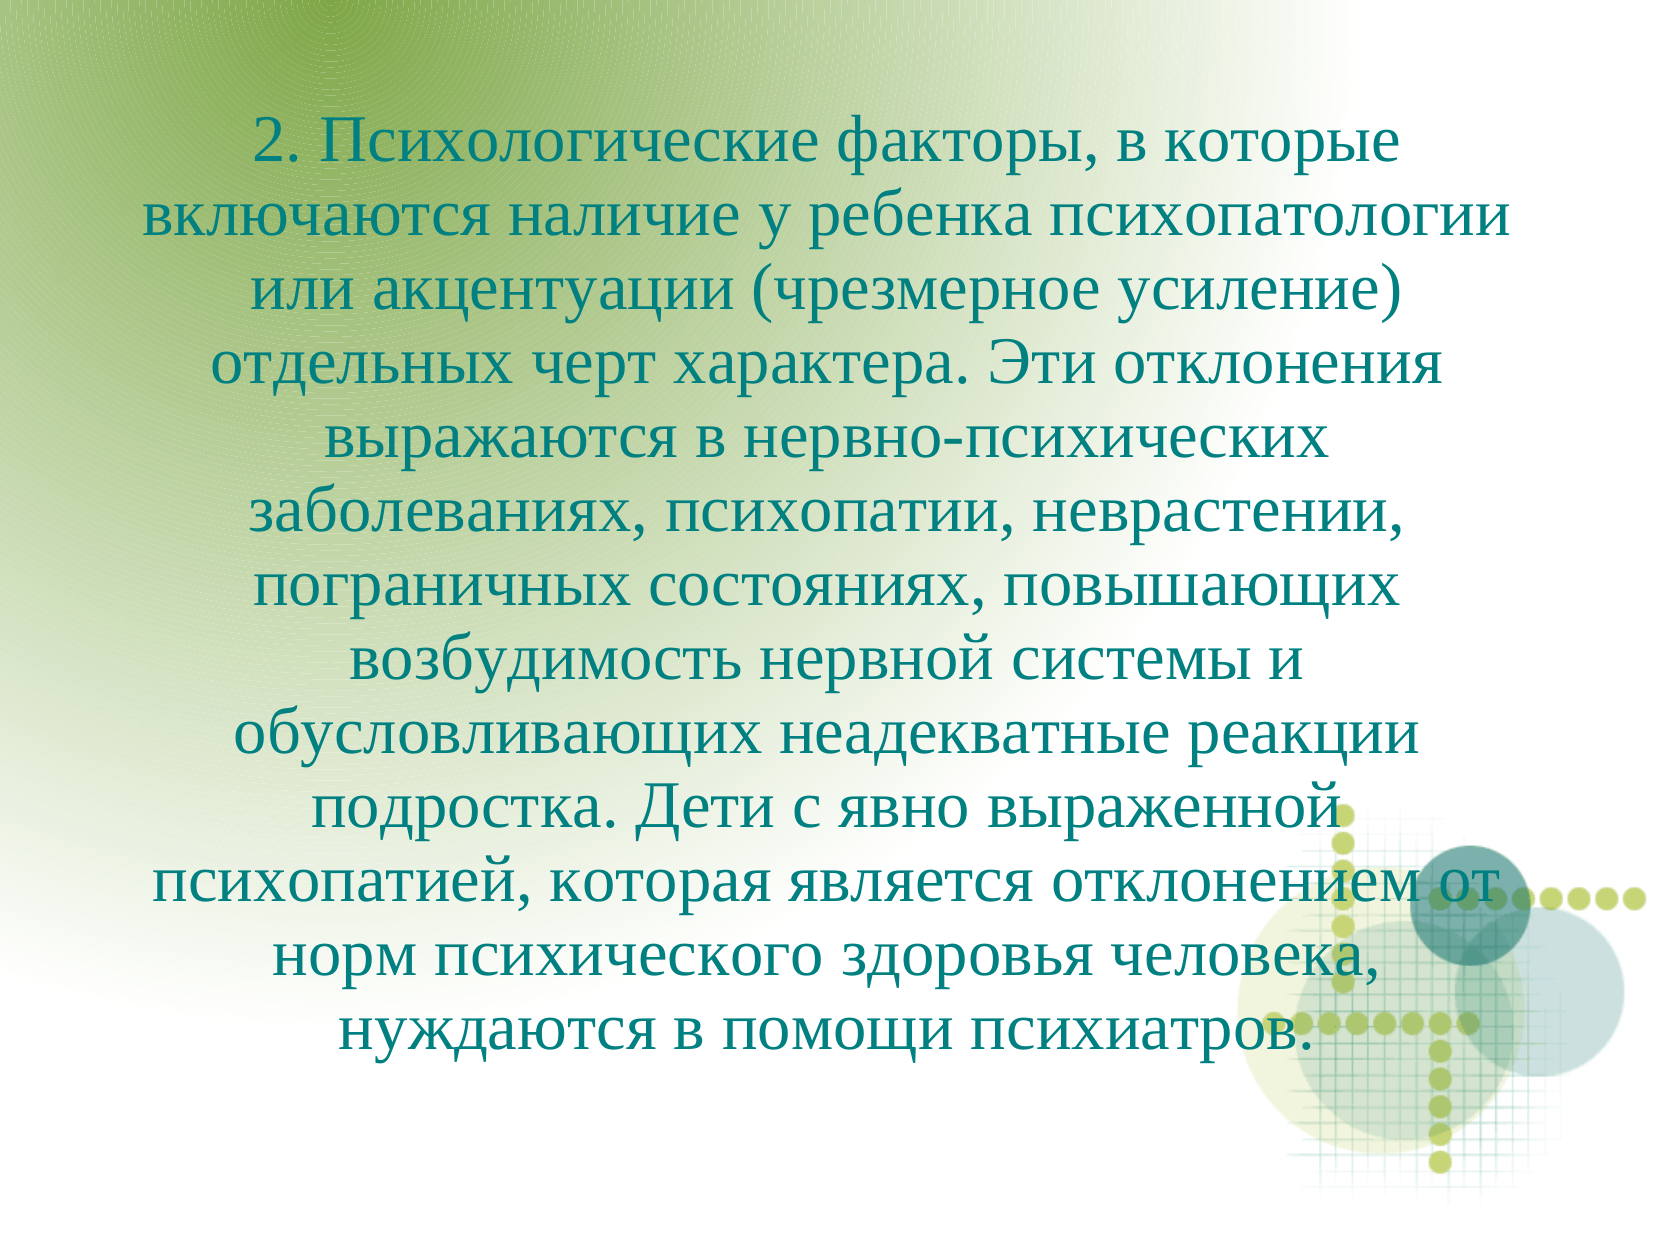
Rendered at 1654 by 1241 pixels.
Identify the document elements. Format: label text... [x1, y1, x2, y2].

picture [1224, 792, 1654, 1211]
subtitle 2. Психологические факторы, в которые включаются наличие у ребенка психопатологии или акцентуации (чрезмерное усиление) отдельных черт характера. Эти отклонения выражаются в нервно-психических заболеваниях, психопатии, неврастении, пограничных состояниях, повышающих возбудимость нервной системы и обусловливающих неадекватные реакции подростка. Дети с явно выраженной психопатией, которая является отклонением от норм психического здоровья человека, нуждаются в помощи психиатров. [121, 102, 1534, 1126]
